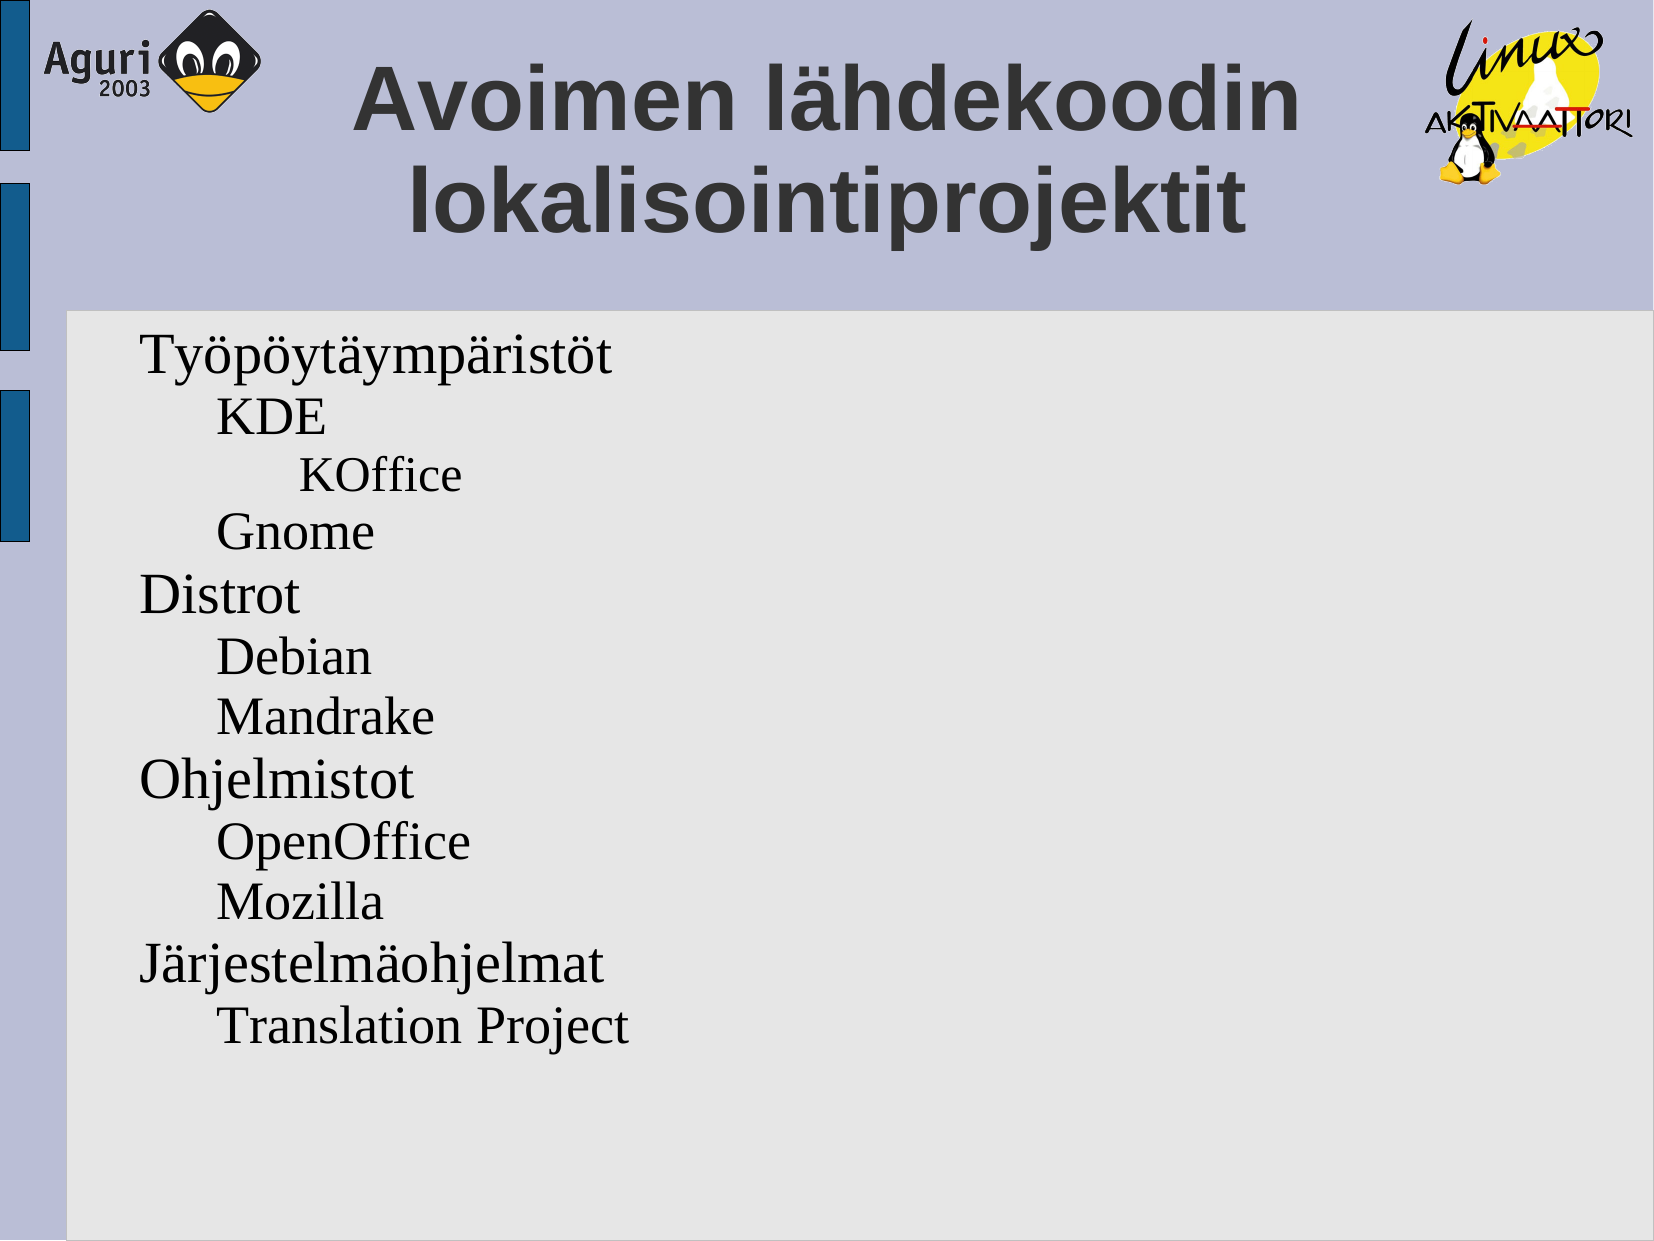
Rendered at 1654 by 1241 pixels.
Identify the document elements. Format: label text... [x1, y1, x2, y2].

list Työpöytäympäristöt KDE KOffice Gnome Distrot Debian Mandrake Ohjelmistot OpenOffice Mozilla Järjestelmäohjelmat Translation Project [121, 322, 1561, 1215]
picture [39, 9, 265, 113]
title Avoimen lähdekoodin lokalisointiprojektit [121, 29, 1534, 271]
picture [1417, 12, 1640, 190]
